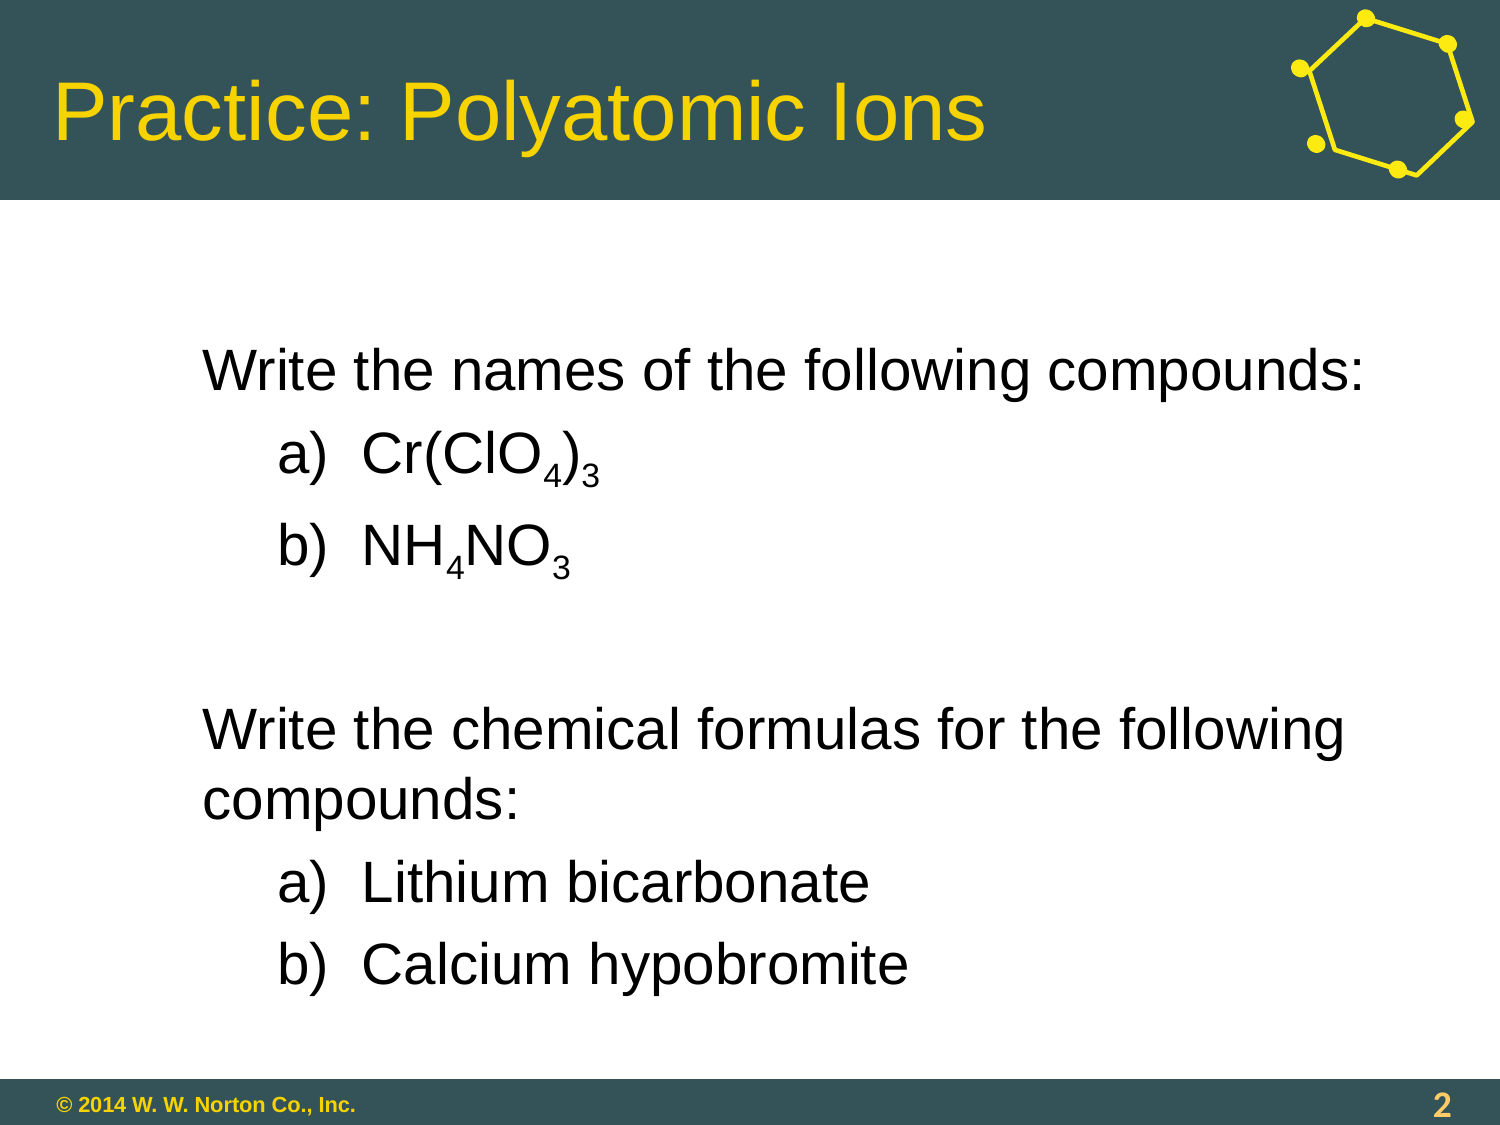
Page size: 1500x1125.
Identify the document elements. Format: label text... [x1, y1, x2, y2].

slide_number <number> [1417, 1076, 1468, 1125]
title Practice: Polyatomic Ions [37, 19, 1118, 195]
list Write the names of the following compounds: a) Cr(ClO4)3 b) NH4NO3 Write the chemical formulas for the following compounds: a) Lithium bicarbonate b) Calcium hypobromite [112, 324, 1400, 1000]
